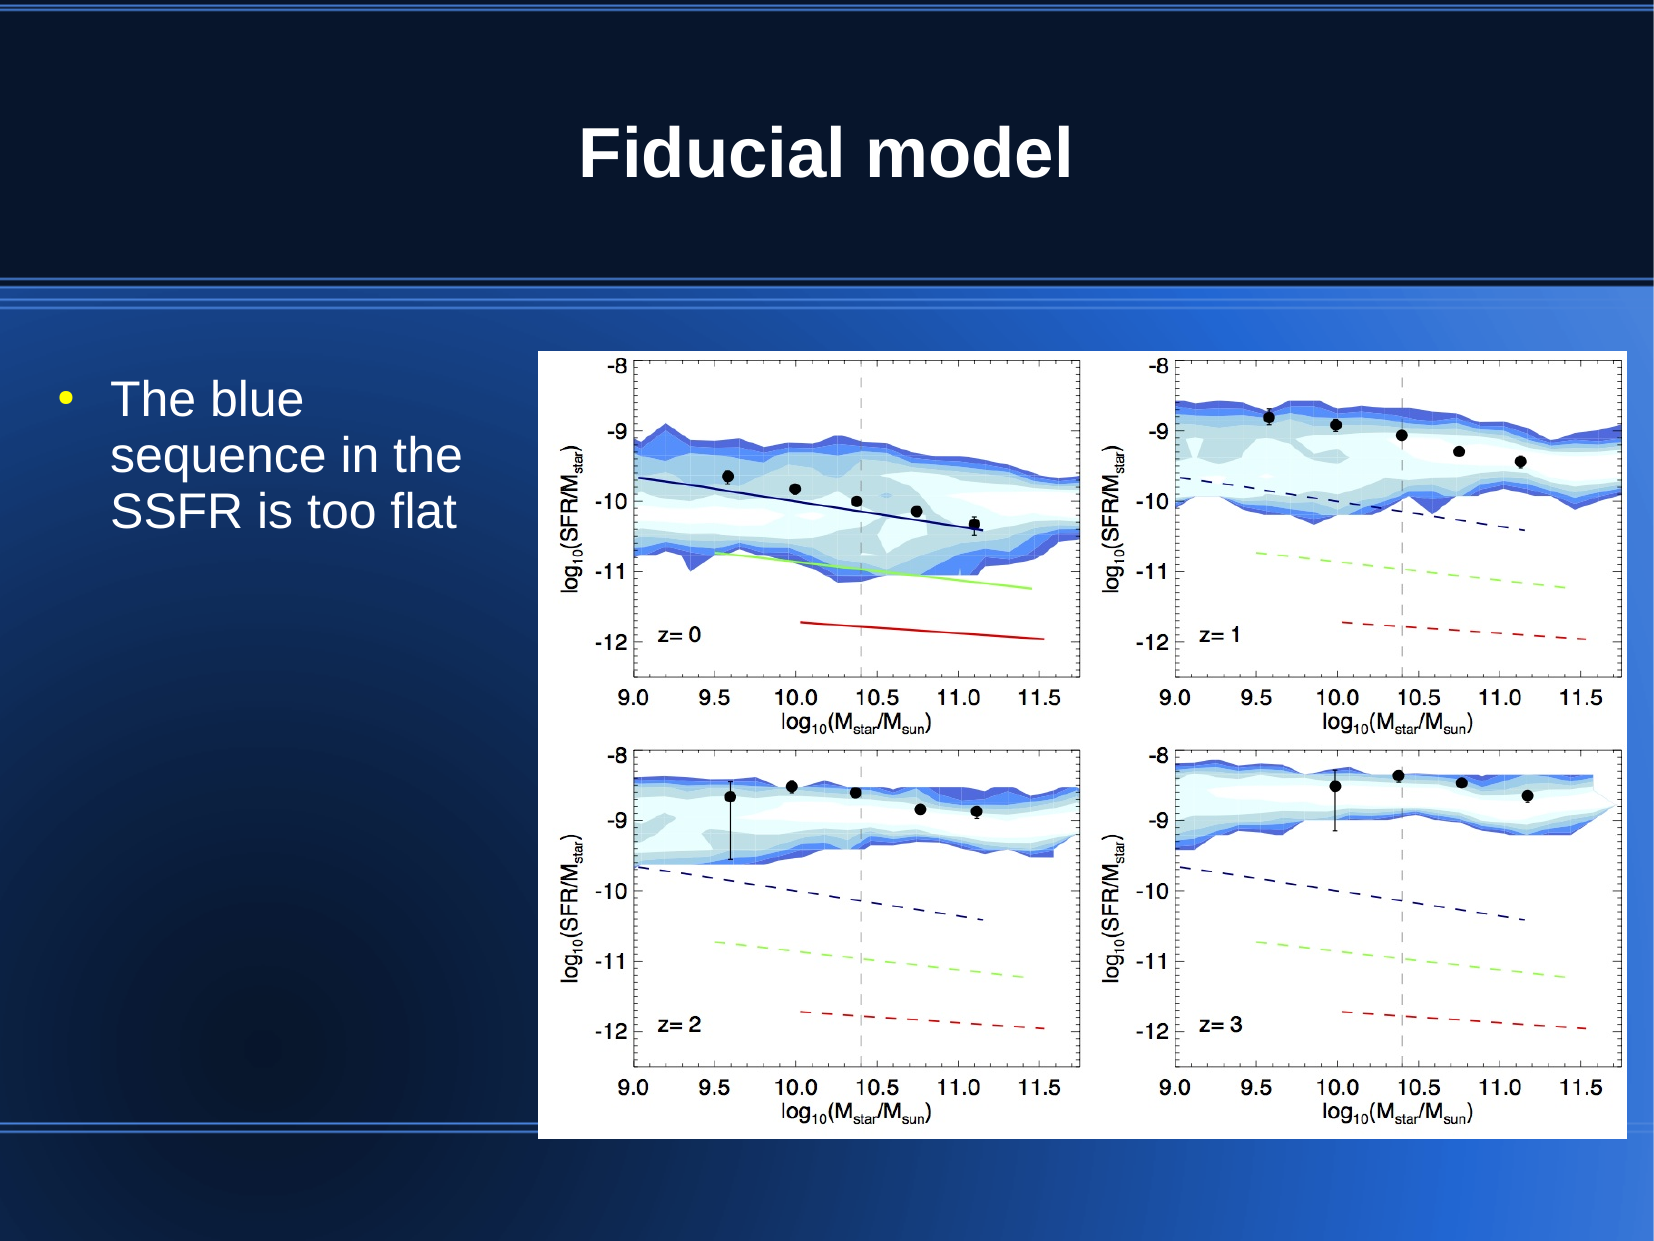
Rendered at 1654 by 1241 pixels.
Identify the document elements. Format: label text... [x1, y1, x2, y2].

picture [0, 0, 1654, 1241]
list The blue sequence in the SSFR is too flat [39, 371, 520, 1074]
title Fiducial model [82, 49, 1571, 257]
